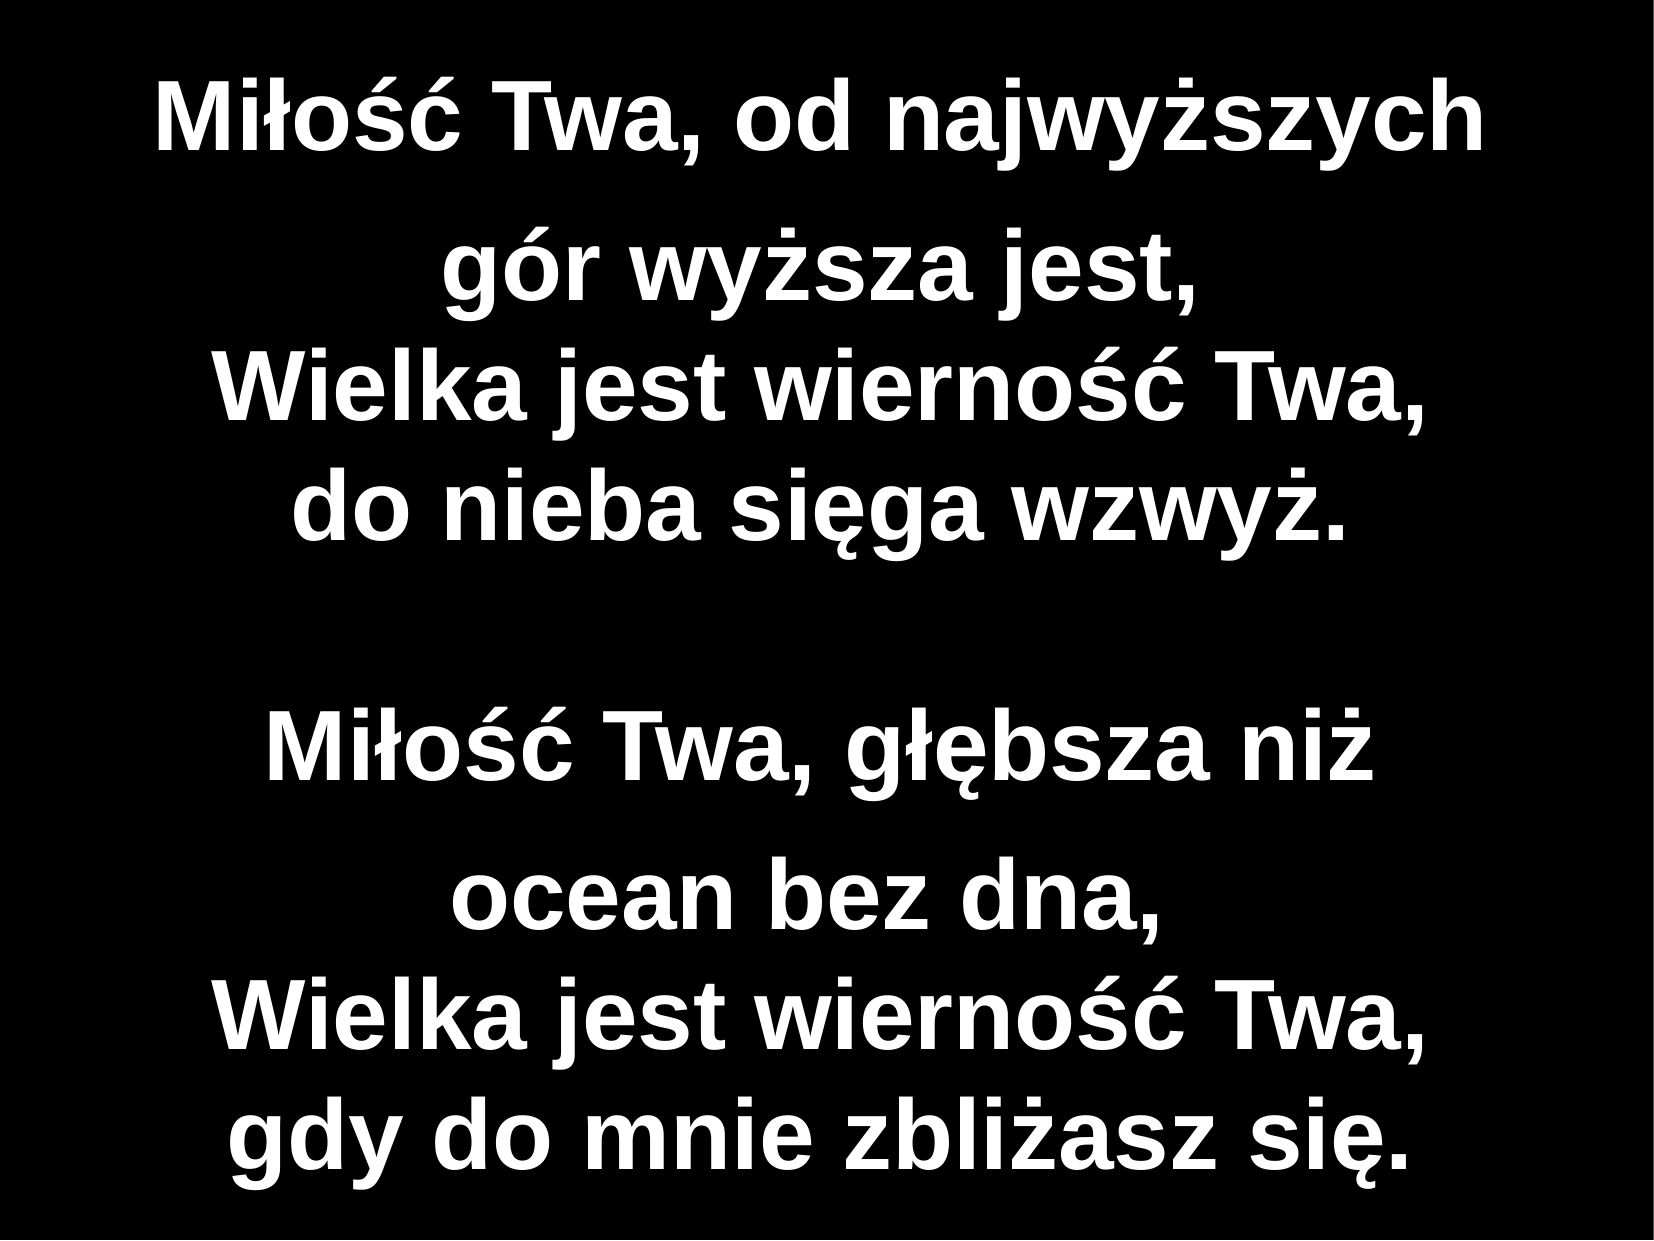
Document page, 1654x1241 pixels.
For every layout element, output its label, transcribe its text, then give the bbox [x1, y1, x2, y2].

subtitle Miłość Twa, od najwyższych gór wyższa jest, Wielka jest wierność Twa, do nieba sięga wzwyż. Miłość Twa, głębsza niż ocean bez dna, Wielka jest wierność Twa, gdy do mnie zbliżasz się. [0, 45, 1642, 1195]
